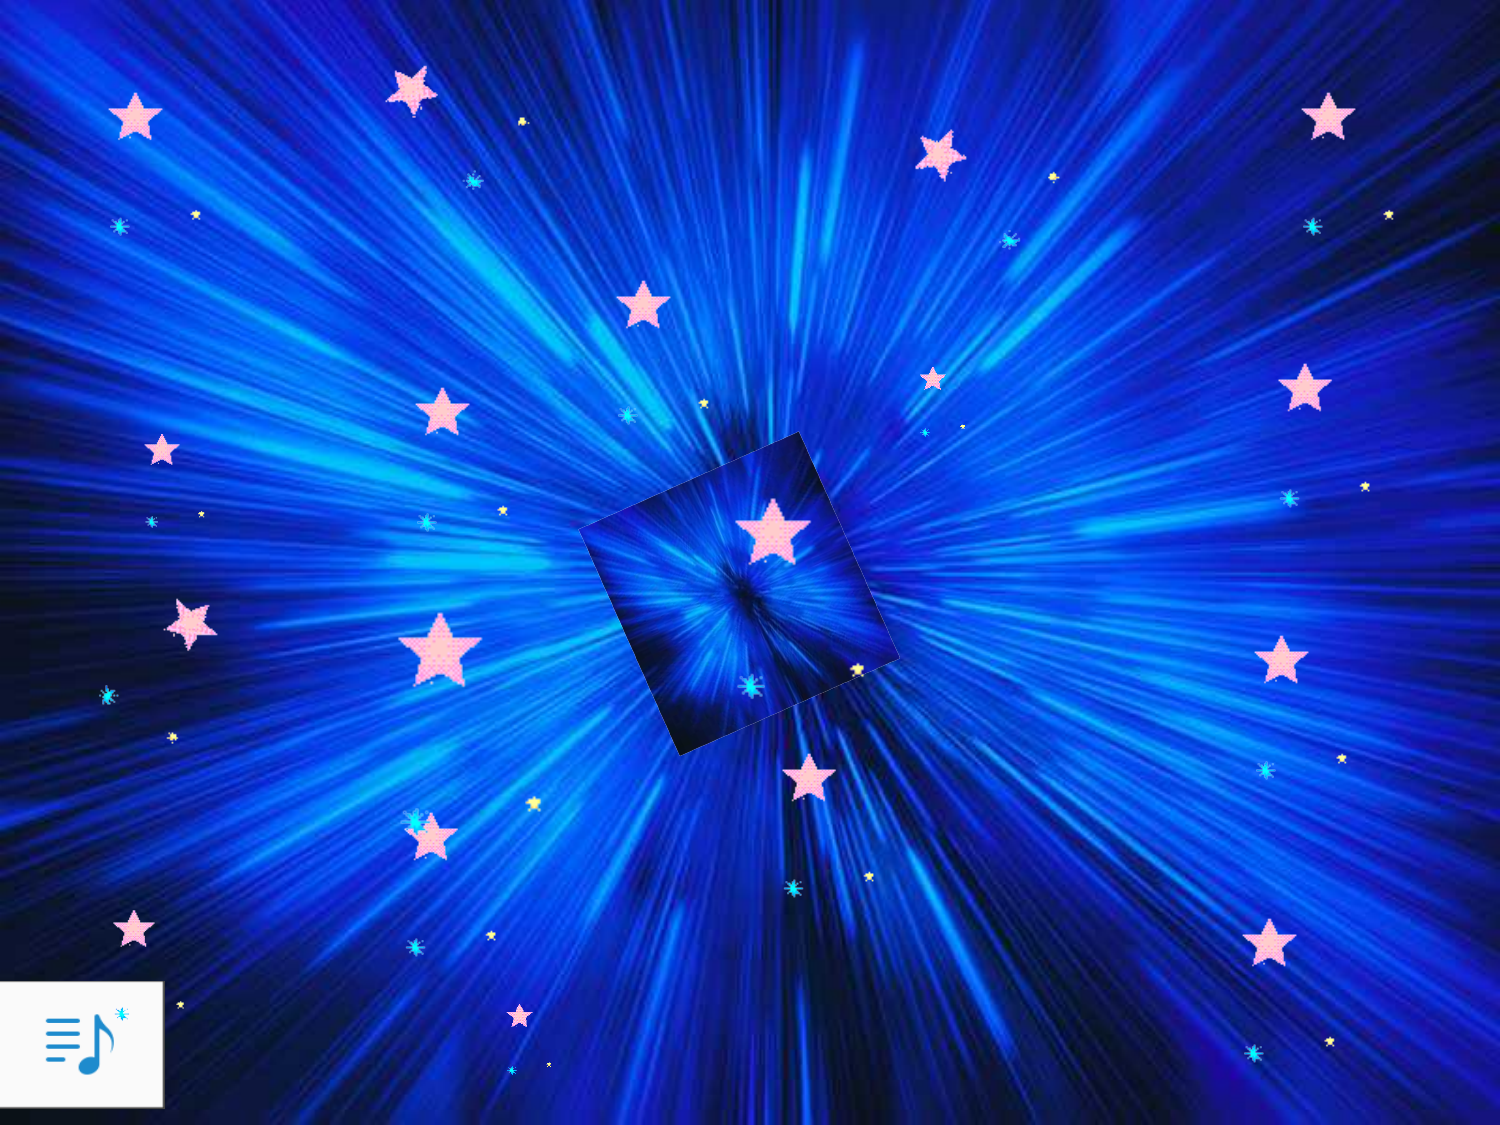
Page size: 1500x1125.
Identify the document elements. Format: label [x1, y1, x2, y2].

picture [0, 0, 1500, 1125]
text_box [0, 980, 166, 1110]
